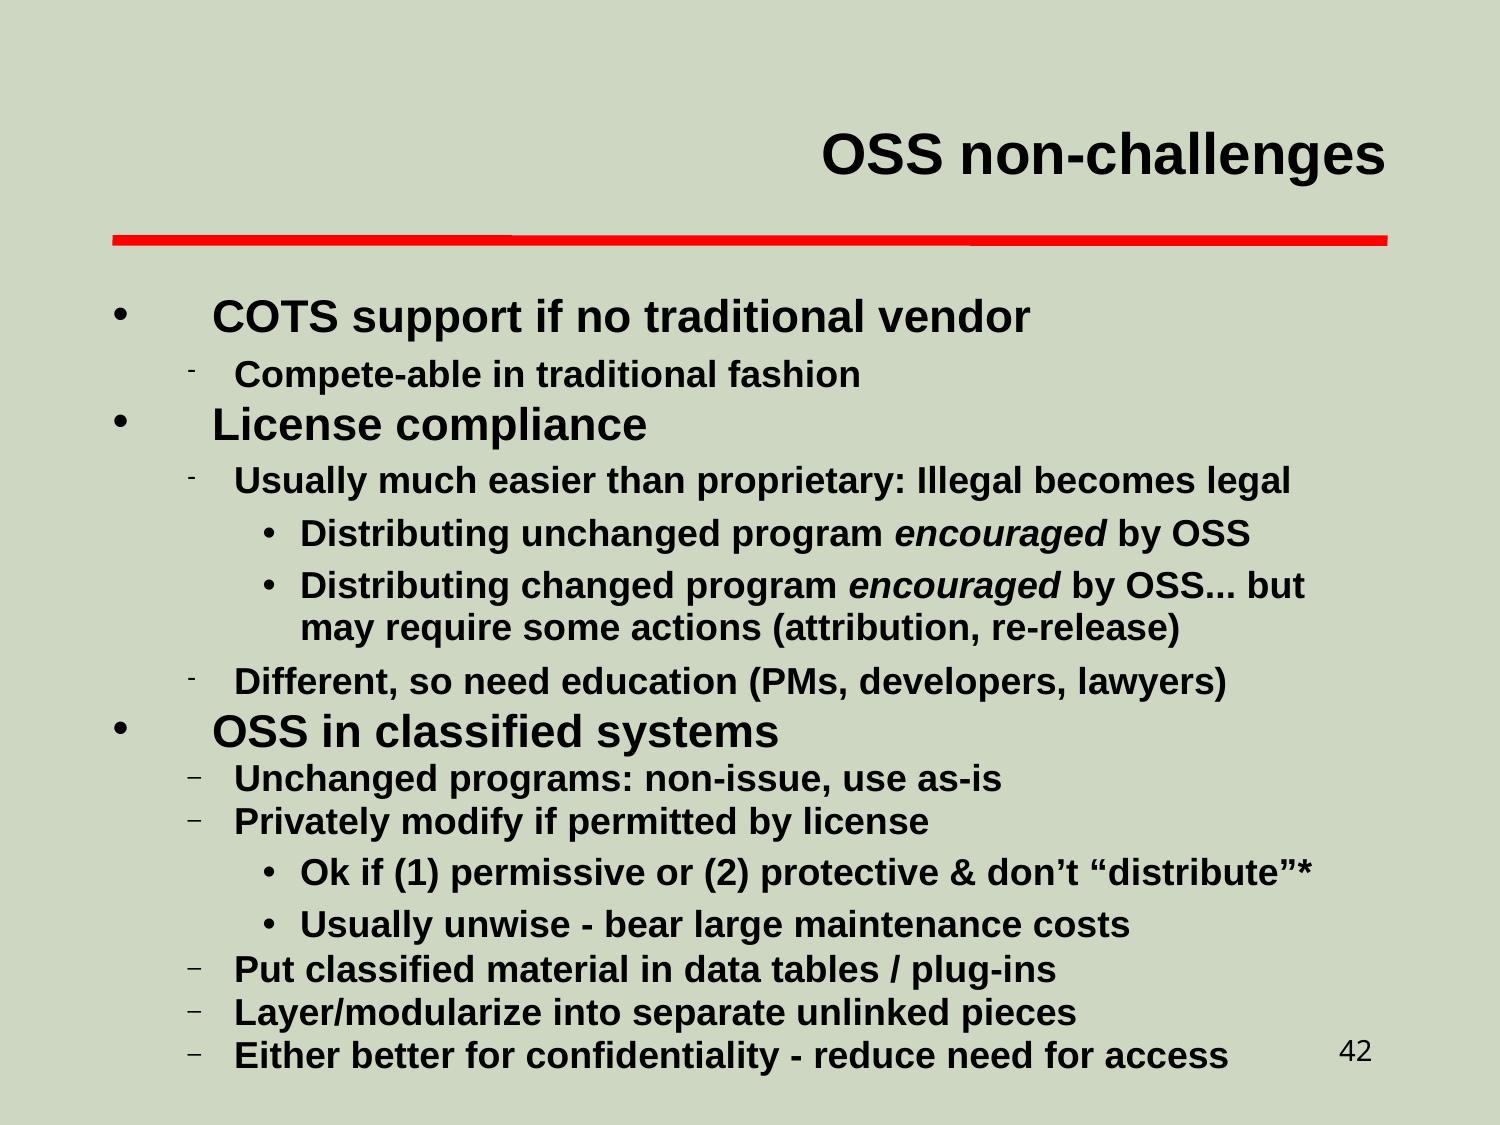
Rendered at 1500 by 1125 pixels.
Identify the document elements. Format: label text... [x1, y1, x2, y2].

list COTS support if no traditional vendor Compete-able in traditional fashion License compliance Usually much easier than proprietary: Illegal becomes legal Distributing unchanged program encouraged by OSS Distributing changed program encouraged by OSS... but may require some actions (attribution, re-release) Different, so need education (PMs, developers, lawyers)‏ OSS in classified systems Unchanged programs: non-issue, use as-is Privately modify if permitted by license Ok if (1) permissive or (2) protective & don’t “distribute”* Usually unwise - bear large maintenance costs Put classified material in data tables / plug-ins Layer/modularize into separate unlinked pieces Either better for confidentiality - reduce need for access [112, 299, 1388, 1086]
title OSS non-challenges [337, 93, 1388, 217]
